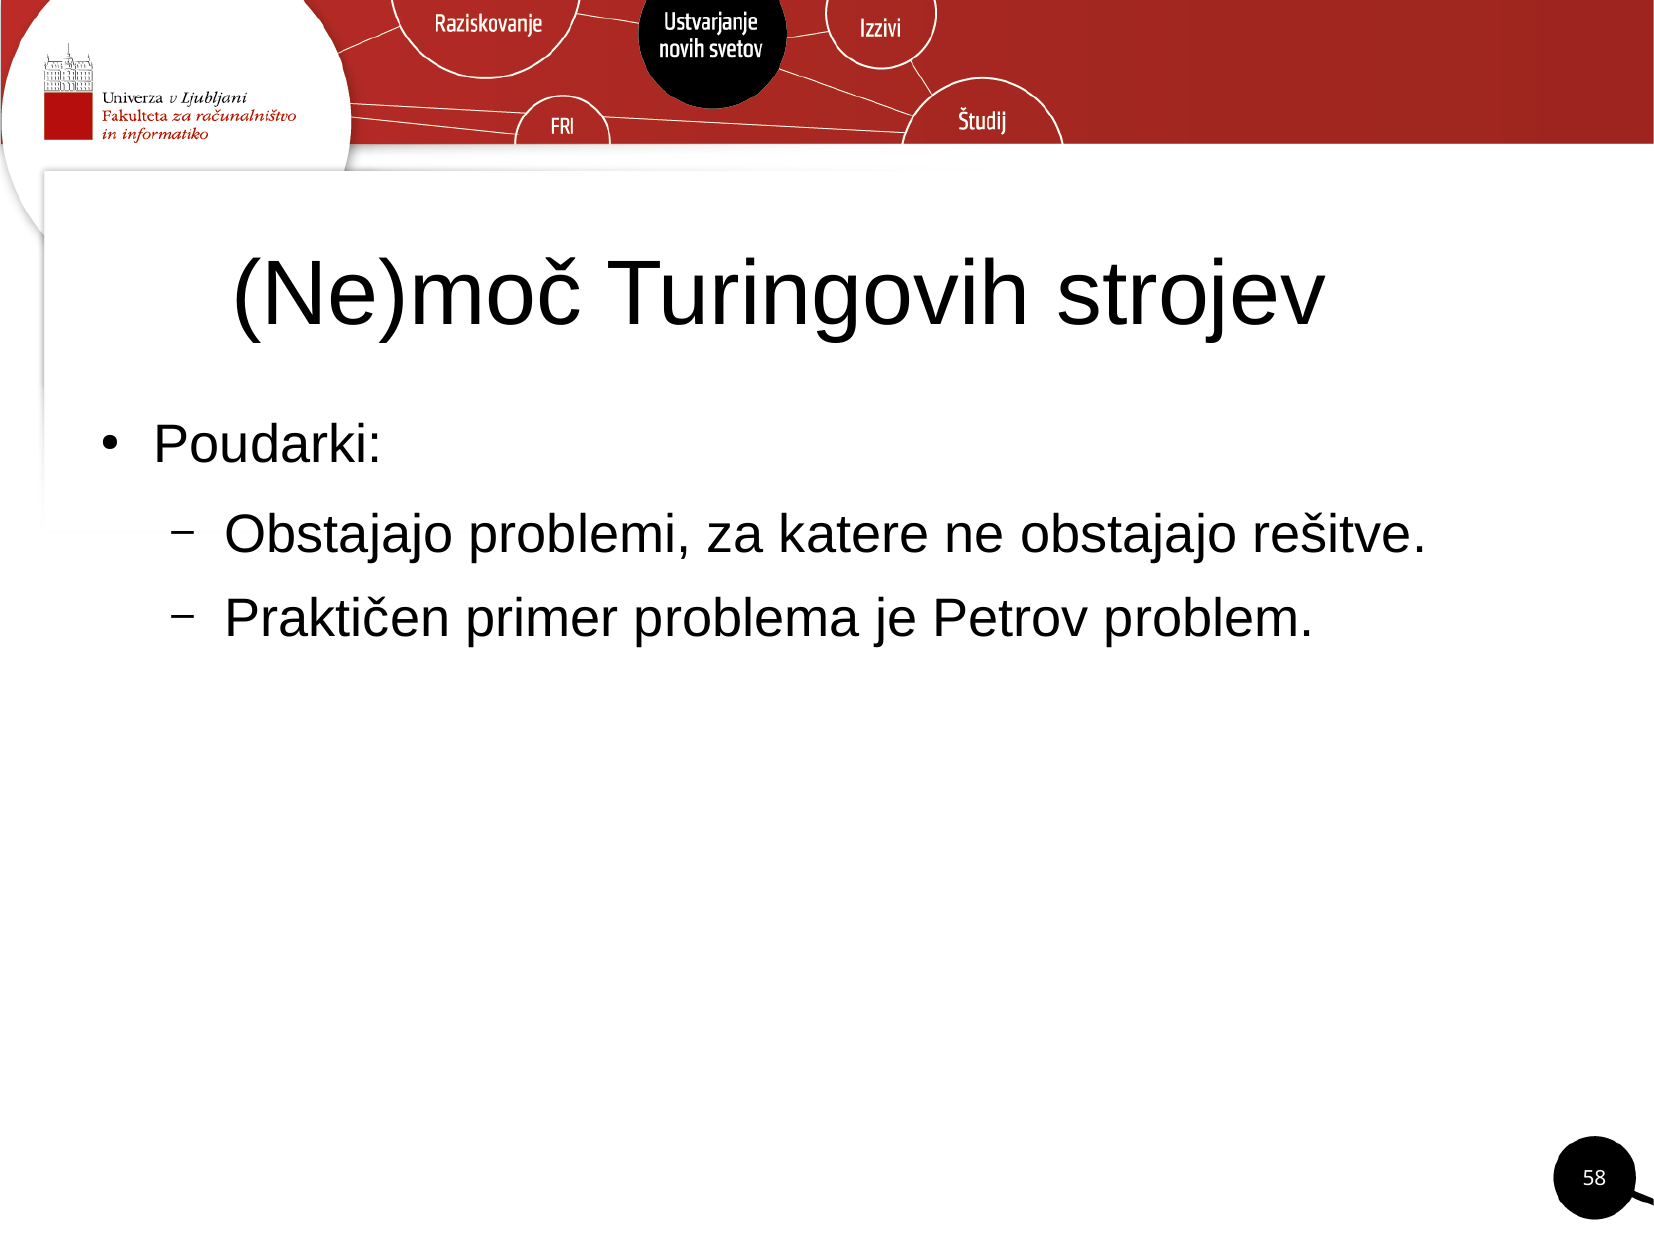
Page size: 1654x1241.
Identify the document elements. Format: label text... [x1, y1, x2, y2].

list Poudarki: Obstajajo problemi, za katere ne obstajajo rešitve. Praktičen primer problema je Petrov problem. [82, 413, 1538, 1158]
picture [0, 0, 1654, 1241]
title (Ne)moč Turingovih strojev [35, 188, 1524, 397]
text_box <številka> [1553, 1145, 1636, 1212]
